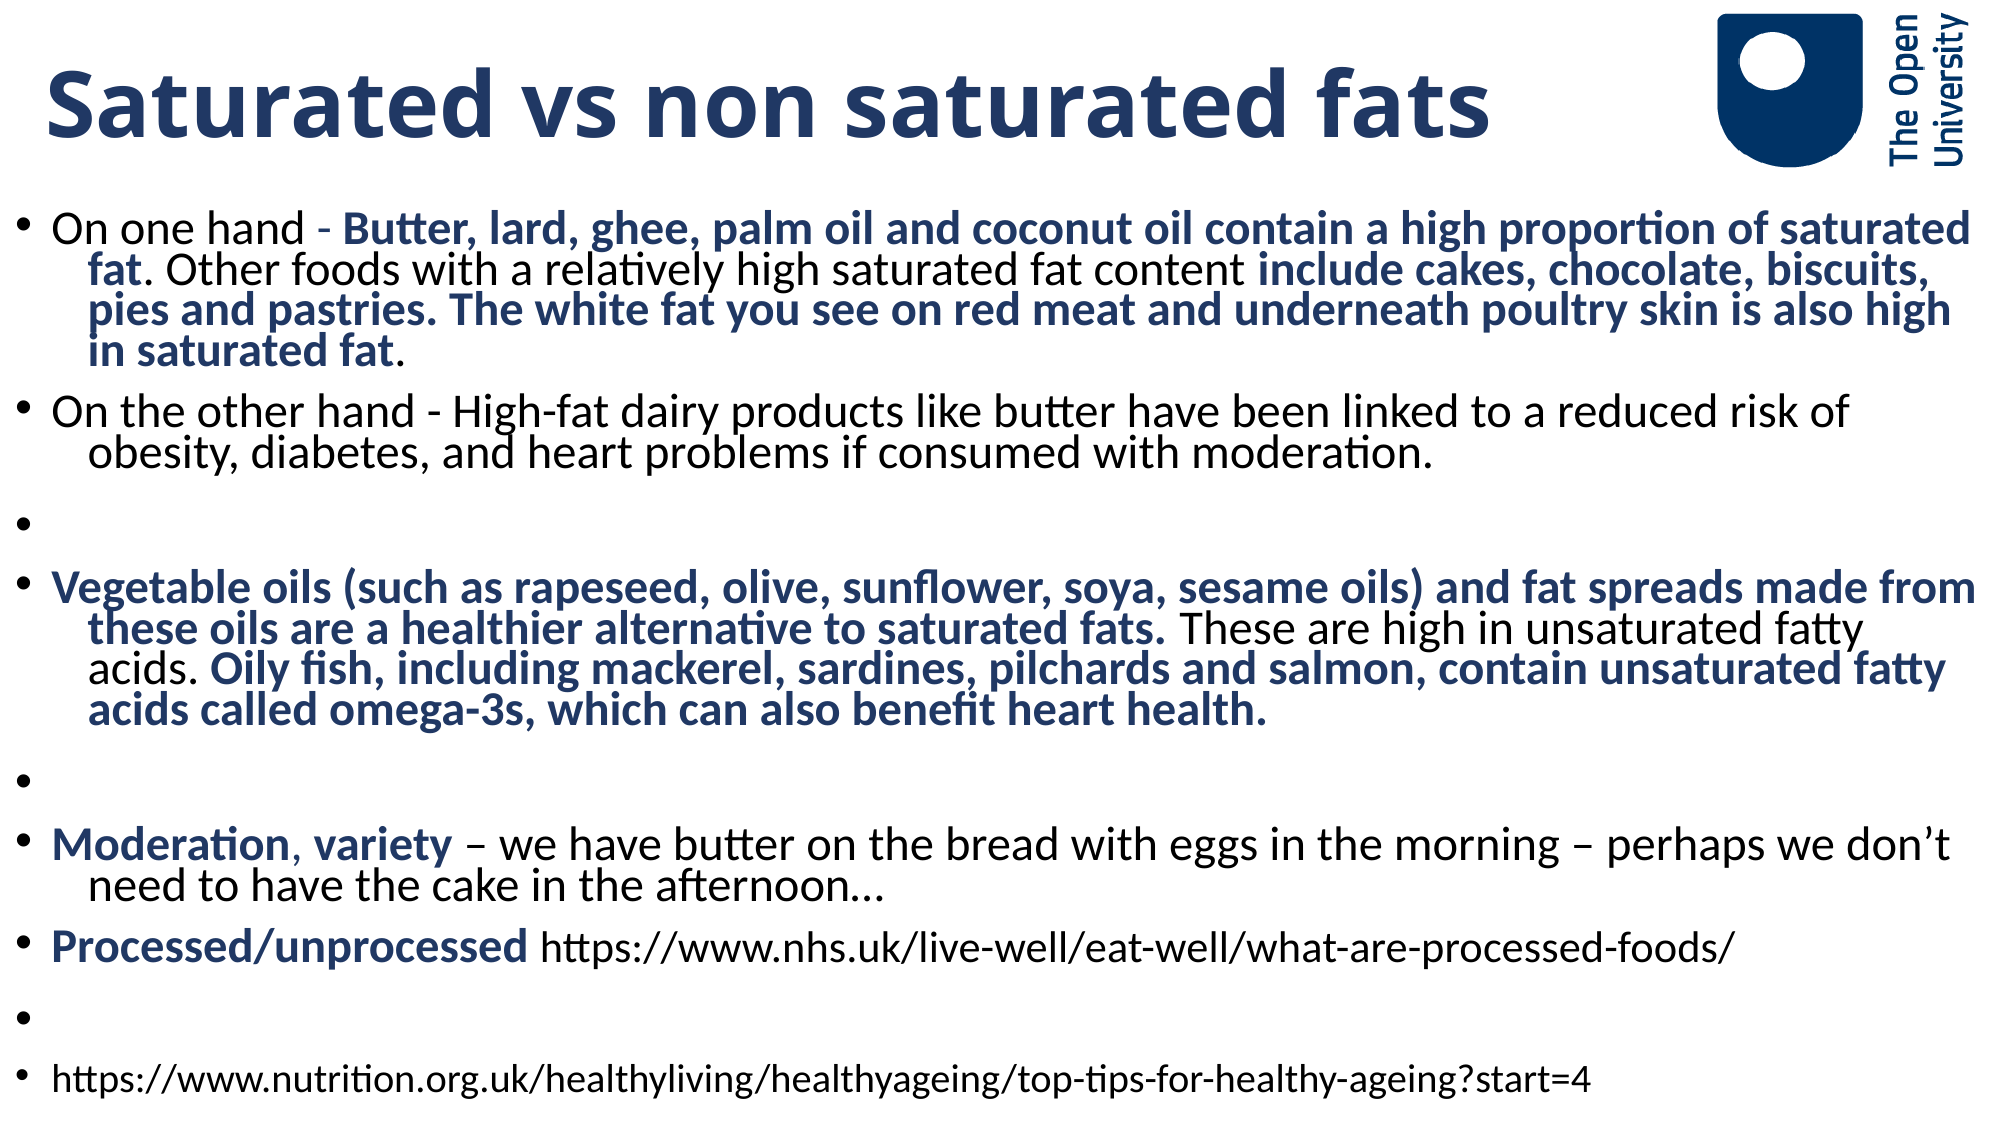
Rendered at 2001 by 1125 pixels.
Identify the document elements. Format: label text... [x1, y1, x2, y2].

title Saturated vs non saturated fats [30, 10, 1756, 204]
list On one hand - Butter, lard, ghee, palm oil and coconut oil contain a high proportion of saturated fat. Other foods with a relatively high saturated fat content include cakes, chocolate, biscuits, pies and pastries. The white fat you see on red meat and underneath poultry skin is also high in saturated fat. On the other hand - High-fat dairy products like butter have been linked to a reduced risk of obesity, diabetes, and heart problems if consumed with moderation. Vegetable oils (such as rapeseed, olive, sunflower, soya, sesame oils) and fat spreads made from these oils are a healthier alternative to saturated fats. These are high in unsaturated fatty acids. Oily fish, including mackerel, sardines, pilchards and salmon, contain unsaturated fatty acids called omega-3s, which can also benefit heart health. Moderation, variety – we have butter on the bread with eggs in the morning – perhaps we don’t need to have the cake in the afternoon… Processed/unprocessed https://www.nhs.uk/live-well/eat-well/what-are-processed-foods/ https://www.nutrition.org.uk/healthyliving/healthyageing/top-tips-for-healthy-ageing?start=4 [0, 204, 2000, 1114]
picture [1716, 10, 1971, 170]
